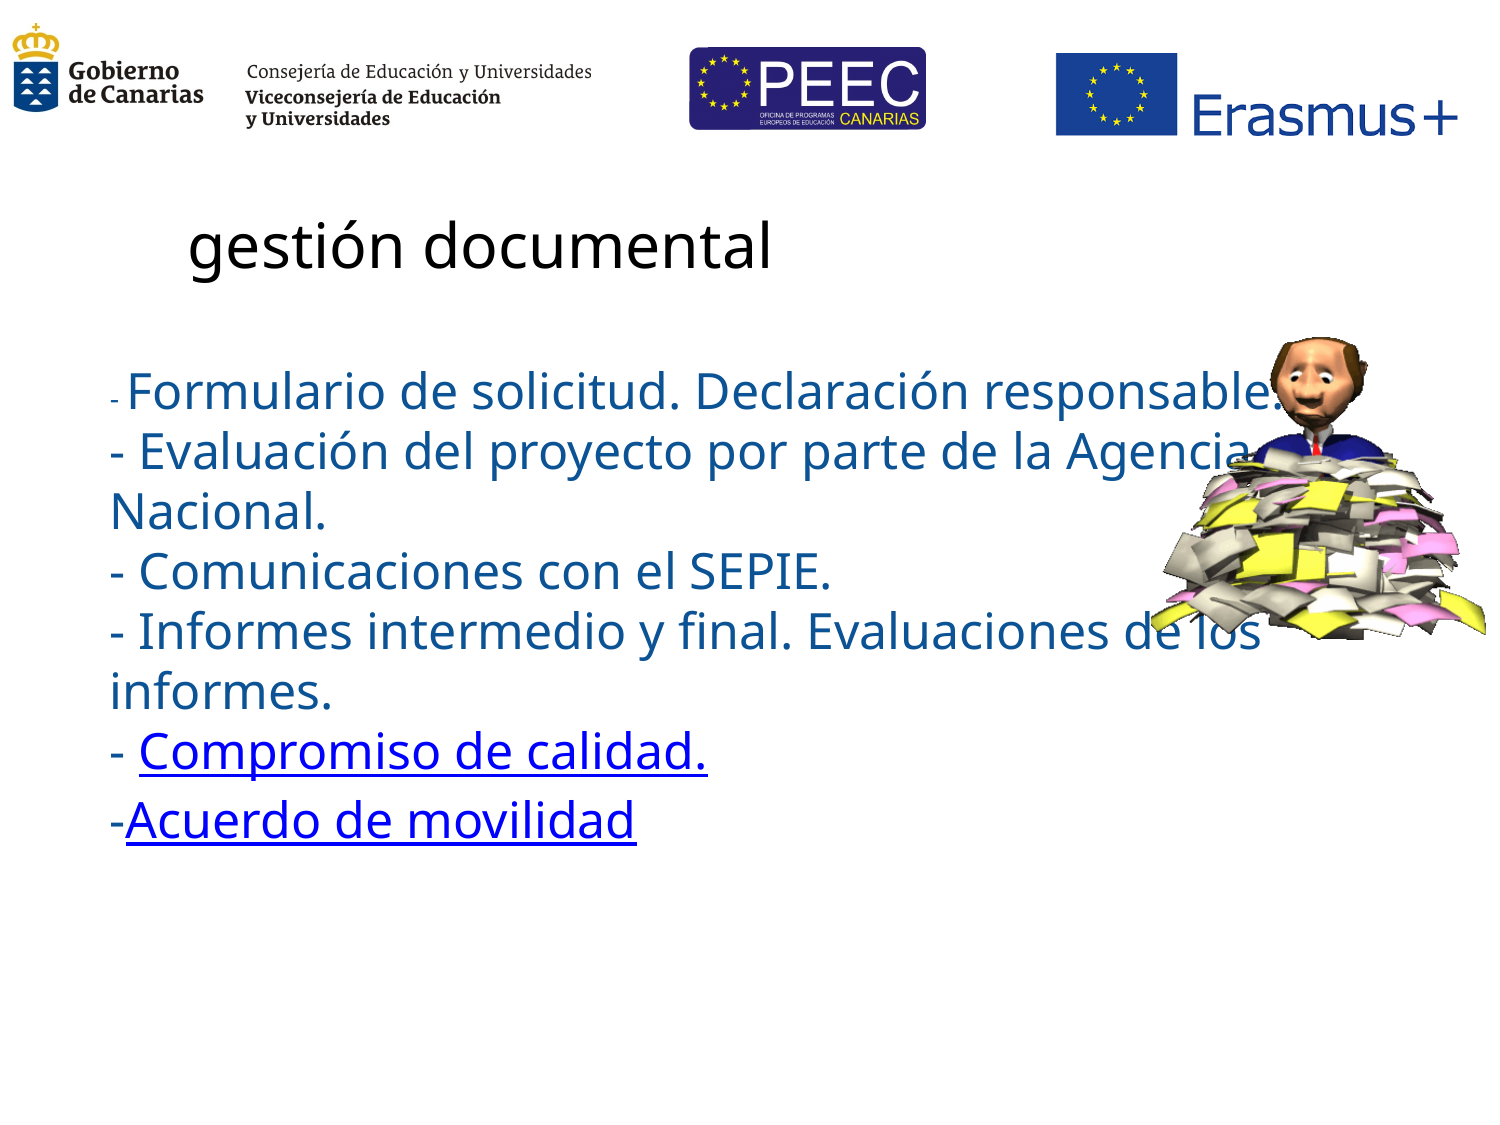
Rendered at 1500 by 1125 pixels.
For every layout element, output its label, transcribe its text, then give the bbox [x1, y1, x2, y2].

text_box gestión documental [109, 190, 852, 297]
picture [1151, 328, 1488, 644]
picture [12, 23, 591, 130]
text_box - Formulario de solicitud. Declaración responsable. - Evaluación del proyecto por parte de la Agencia Nacional. - Comunicaciones con el SEPIE. - Informes intermedio y final. Evaluaciones de los informes. - Compromiso de calidad. -Acuerdo de movilidad [94, 344, 1349, 811]
picture [689, 47, 926, 130]
picture [1055, 53, 1458, 136]
